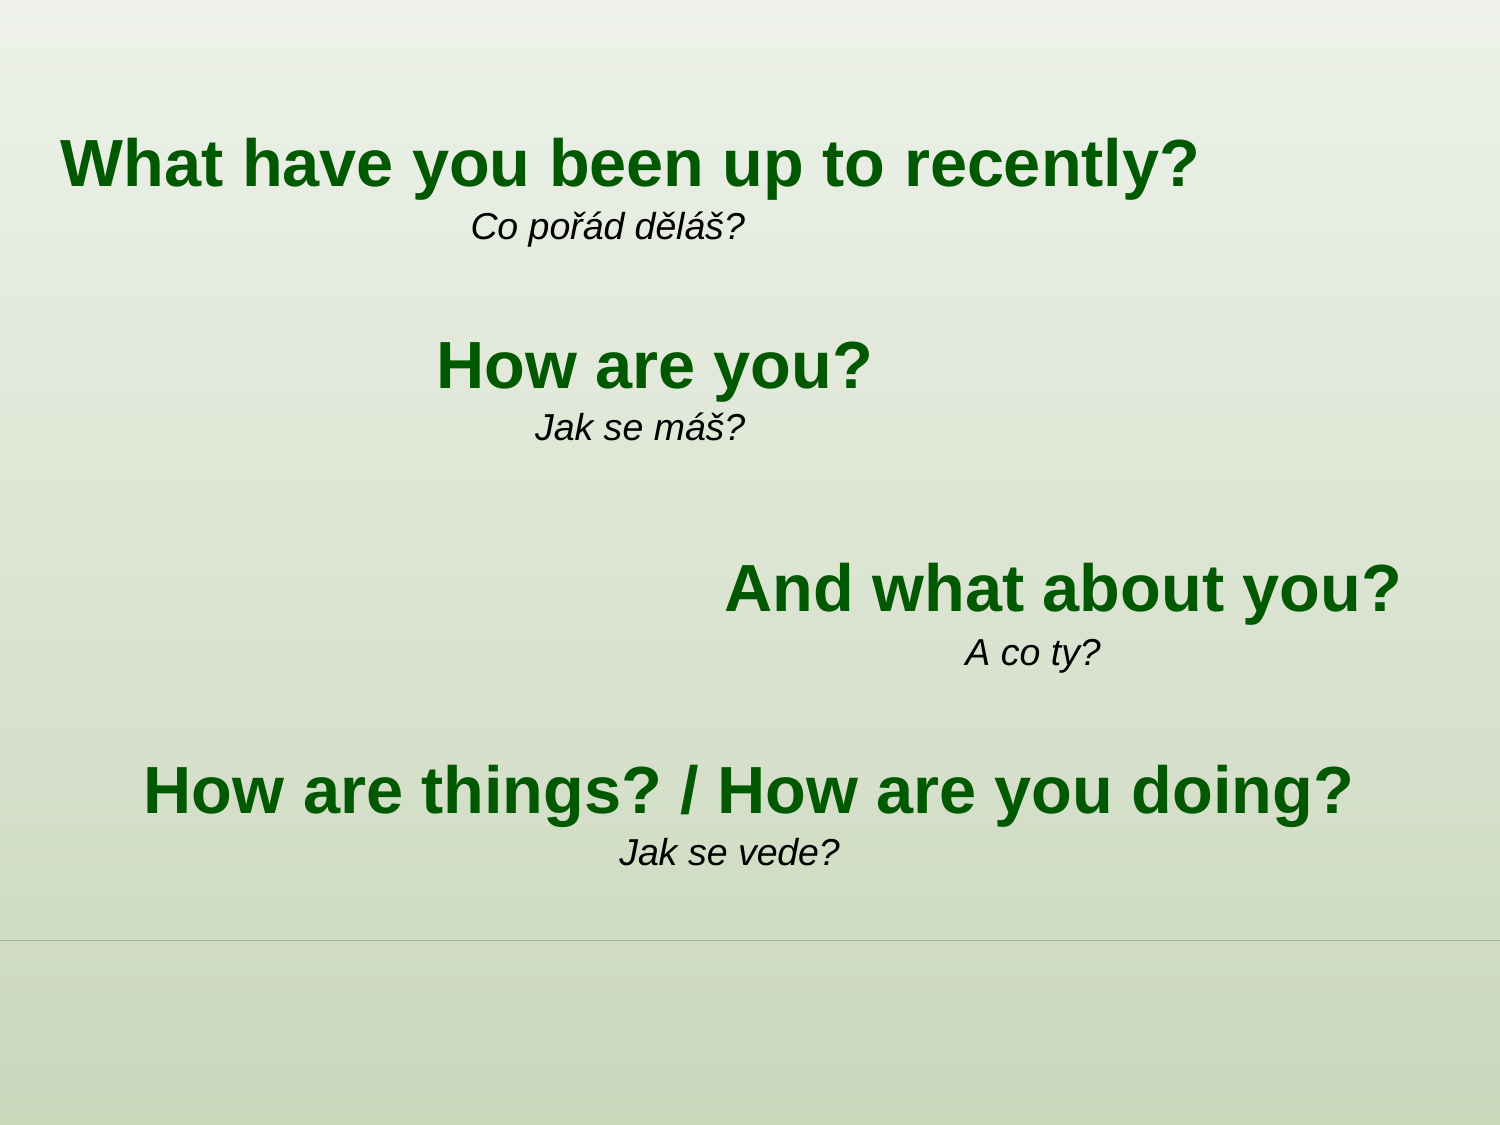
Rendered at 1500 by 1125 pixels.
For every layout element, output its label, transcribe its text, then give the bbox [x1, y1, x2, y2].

text_box How are things? / How are you doing? [128, 739, 1371, 835]
text_box And what about you? [709, 537, 1418, 633]
text_box A co ty? [950, 620, 1116, 681]
text_box How are you? [421, 314, 889, 410]
text_box Co pořád děláš? [455, 194, 760, 256]
text_box Jak se máš? [520, 395, 761, 456]
text_box Jak se vede? [604, 820, 855, 882]
text_box What have you been up to recently? [46, 111, 1217, 208]
